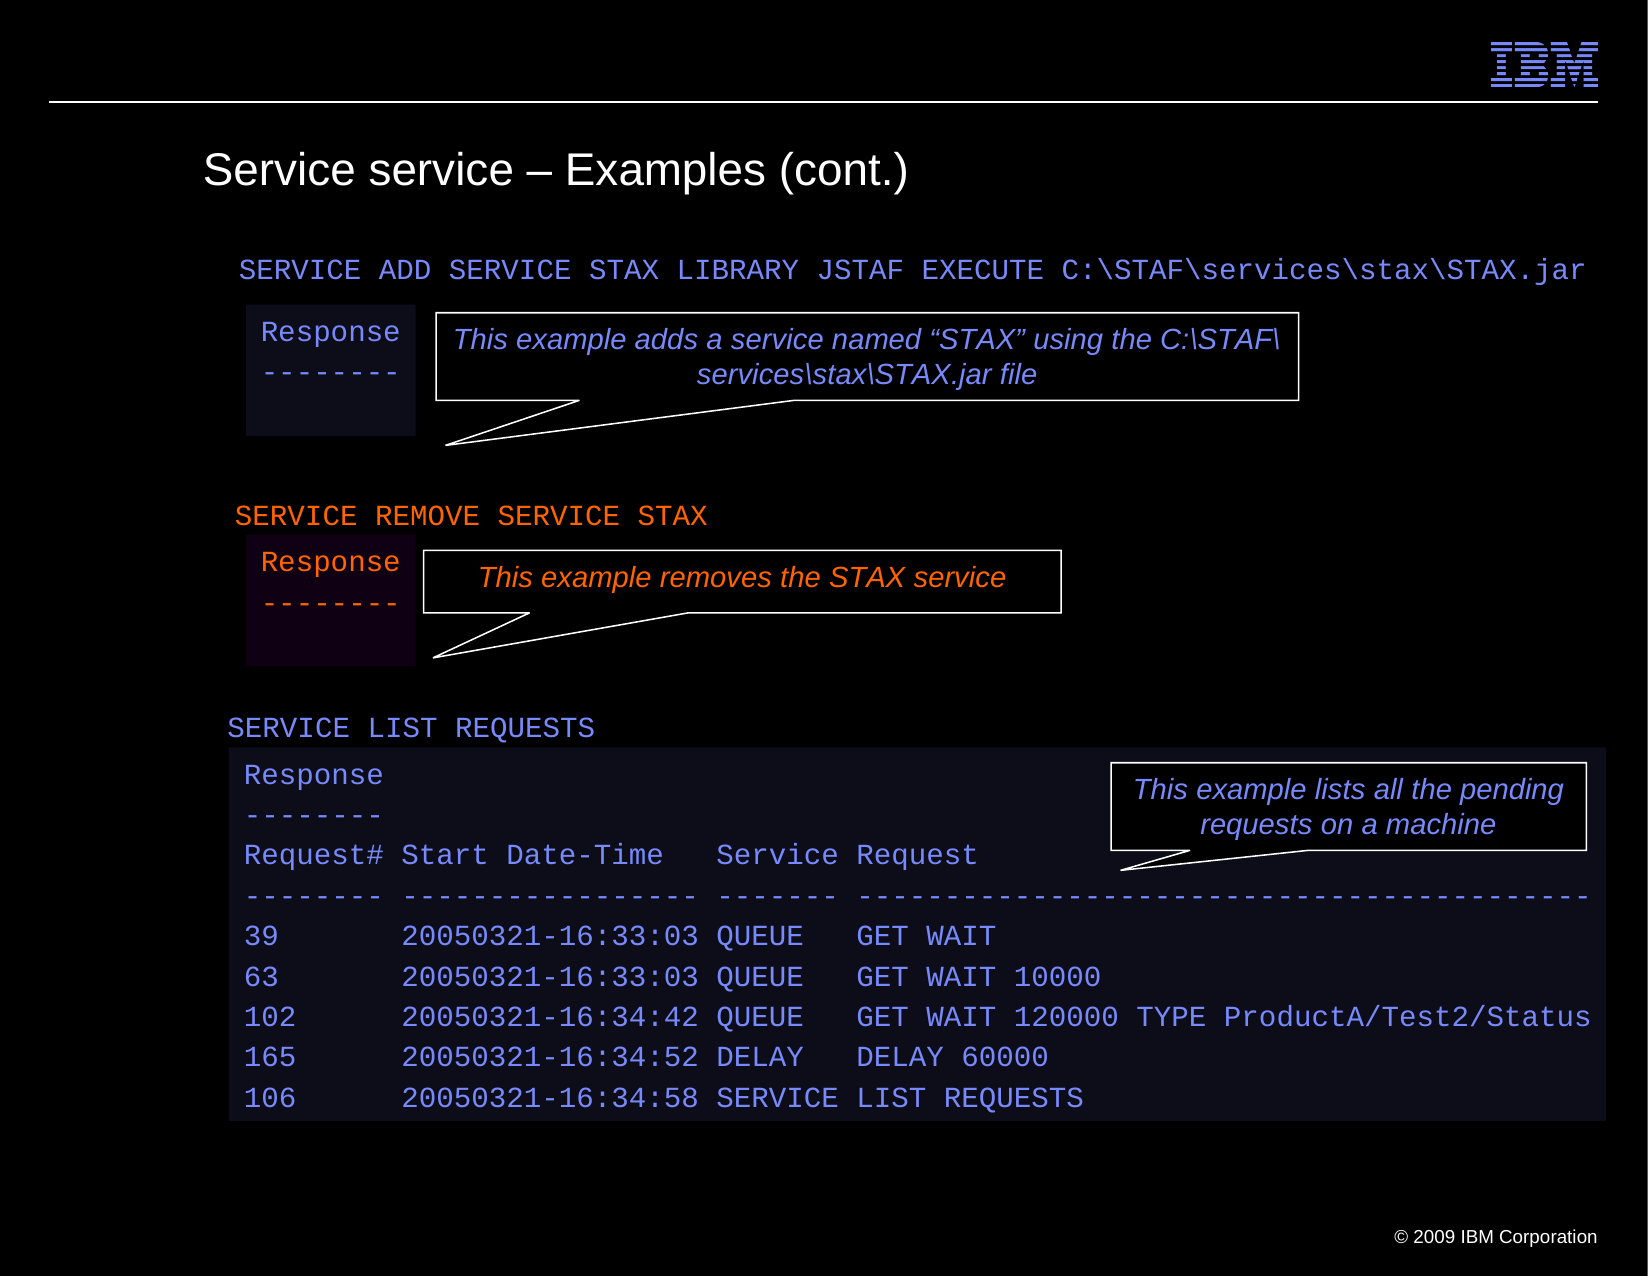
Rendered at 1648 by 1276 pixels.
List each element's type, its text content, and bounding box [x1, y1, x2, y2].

title Service service – Examples (cont.) [186, 137, 1648, 231]
picture [1491, 42, 1598, 87]
text_box Response -------- [246, 539, 416, 667]
text_box SERVICE LIST REQUESTS [212, 700, 610, 752]
text_box This example removes the STAX service [423, 550, 1062, 658]
text_box This example lists all the pending requests on a machine [1111, 762, 1587, 871]
text_box Response -------- [246, 304, 416, 436]
text_box SERVICE ADD SERVICE STAX LIBRARY JSTAF EXECUTE C:\STAF\services\stax\STAX.jar [239, 250, 1648, 286]
text_box SERVICE REMOVE SERVICE STAX [220, 488, 723, 539]
text_box Response -------- Request# Start Date-Time Service Request -------- ----------------- ------- ------------------------------------------ 39 20050321-16:33:03 QUEUE GET WAIT 63 20050321-16:33:03 QUEUE GET WAIT 10000 102 20050321-16:34:42 QUEUE GET WAIT 120000 TYPE ProductA/Test2/Status 165 20050321-16:34:52 DELAY DELAY 60000 106 20050321-16:34:58 SERVICE LIST REQUESTS [228, 747, 1607, 1121]
text_box This example adds a service named “STAX” using the C:\STAF\services\stax\STAX.jar file [436, 312, 1299, 446]
